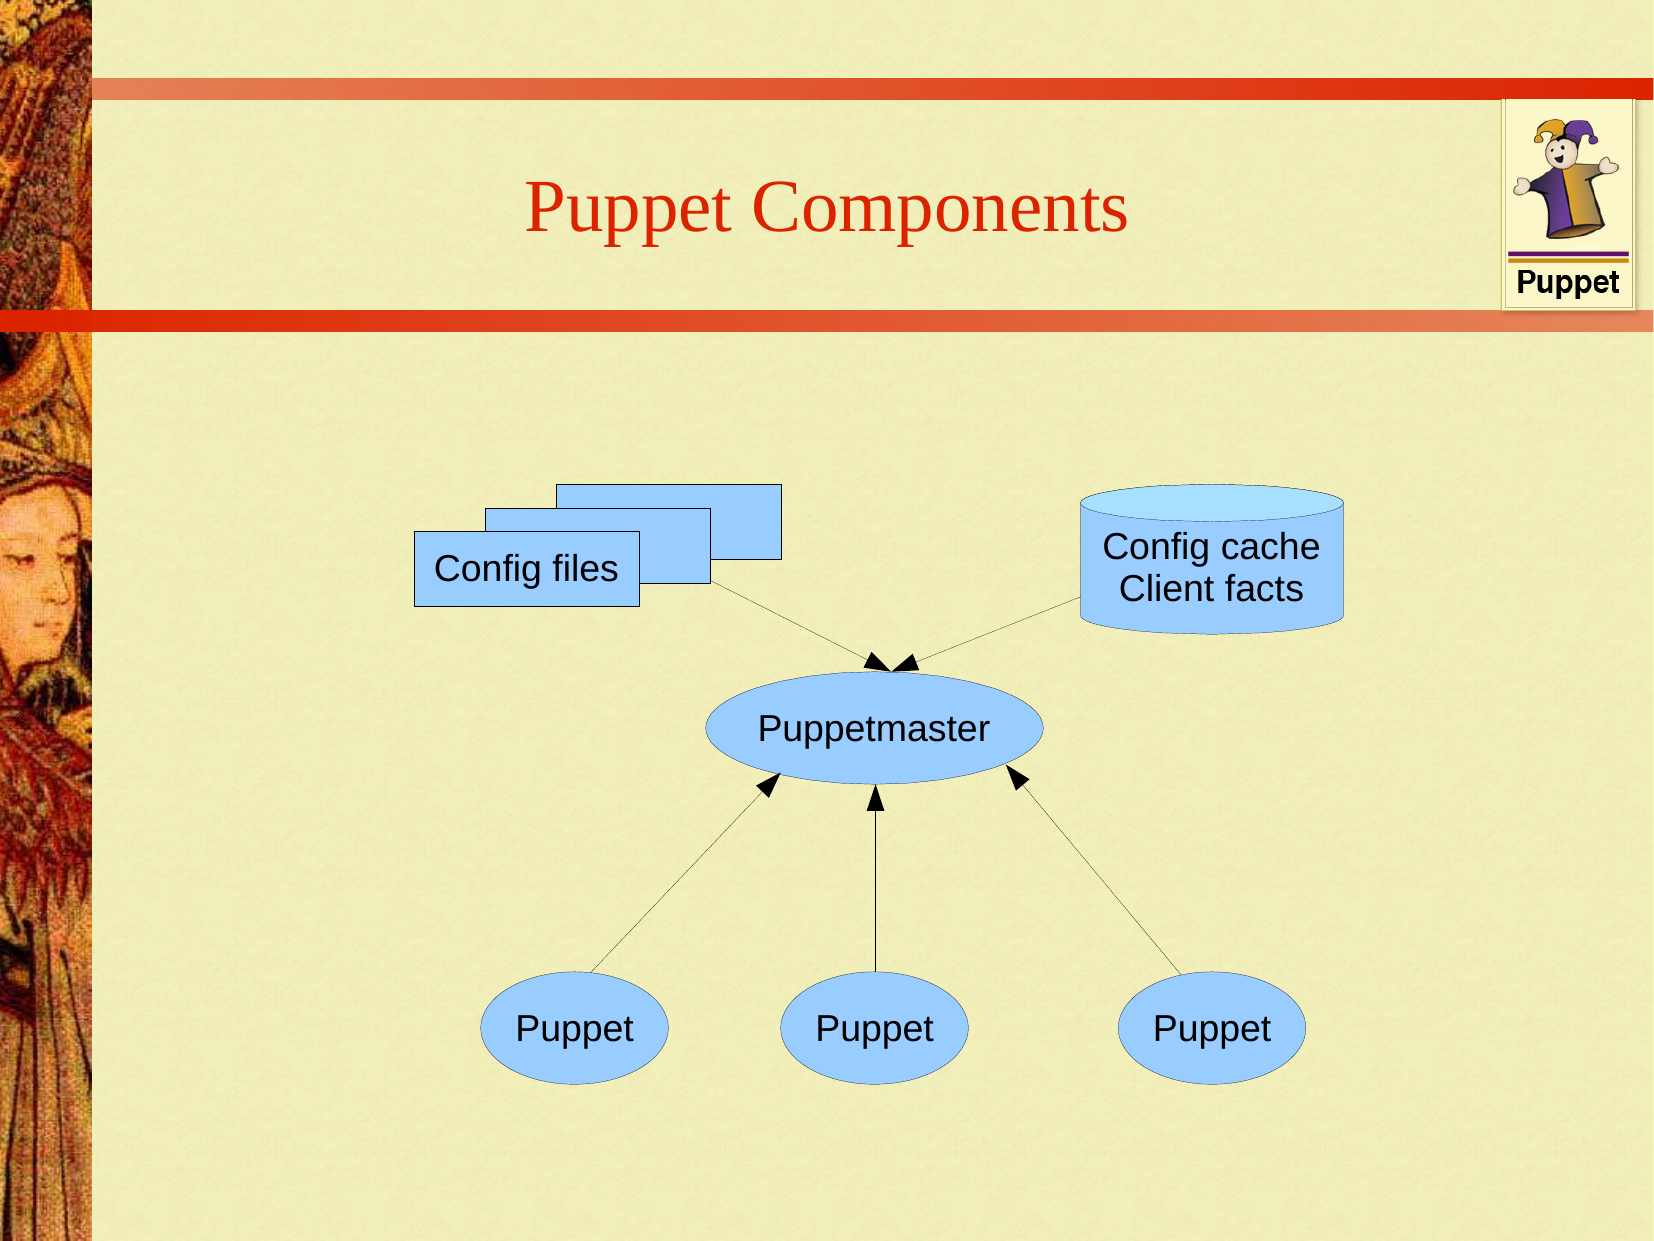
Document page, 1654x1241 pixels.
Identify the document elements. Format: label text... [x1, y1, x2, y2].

title Puppet Components [121, 102, 1534, 311]
picture [0, 0, 1654, 1241]
chart [121, 344, 1534, 1127]
